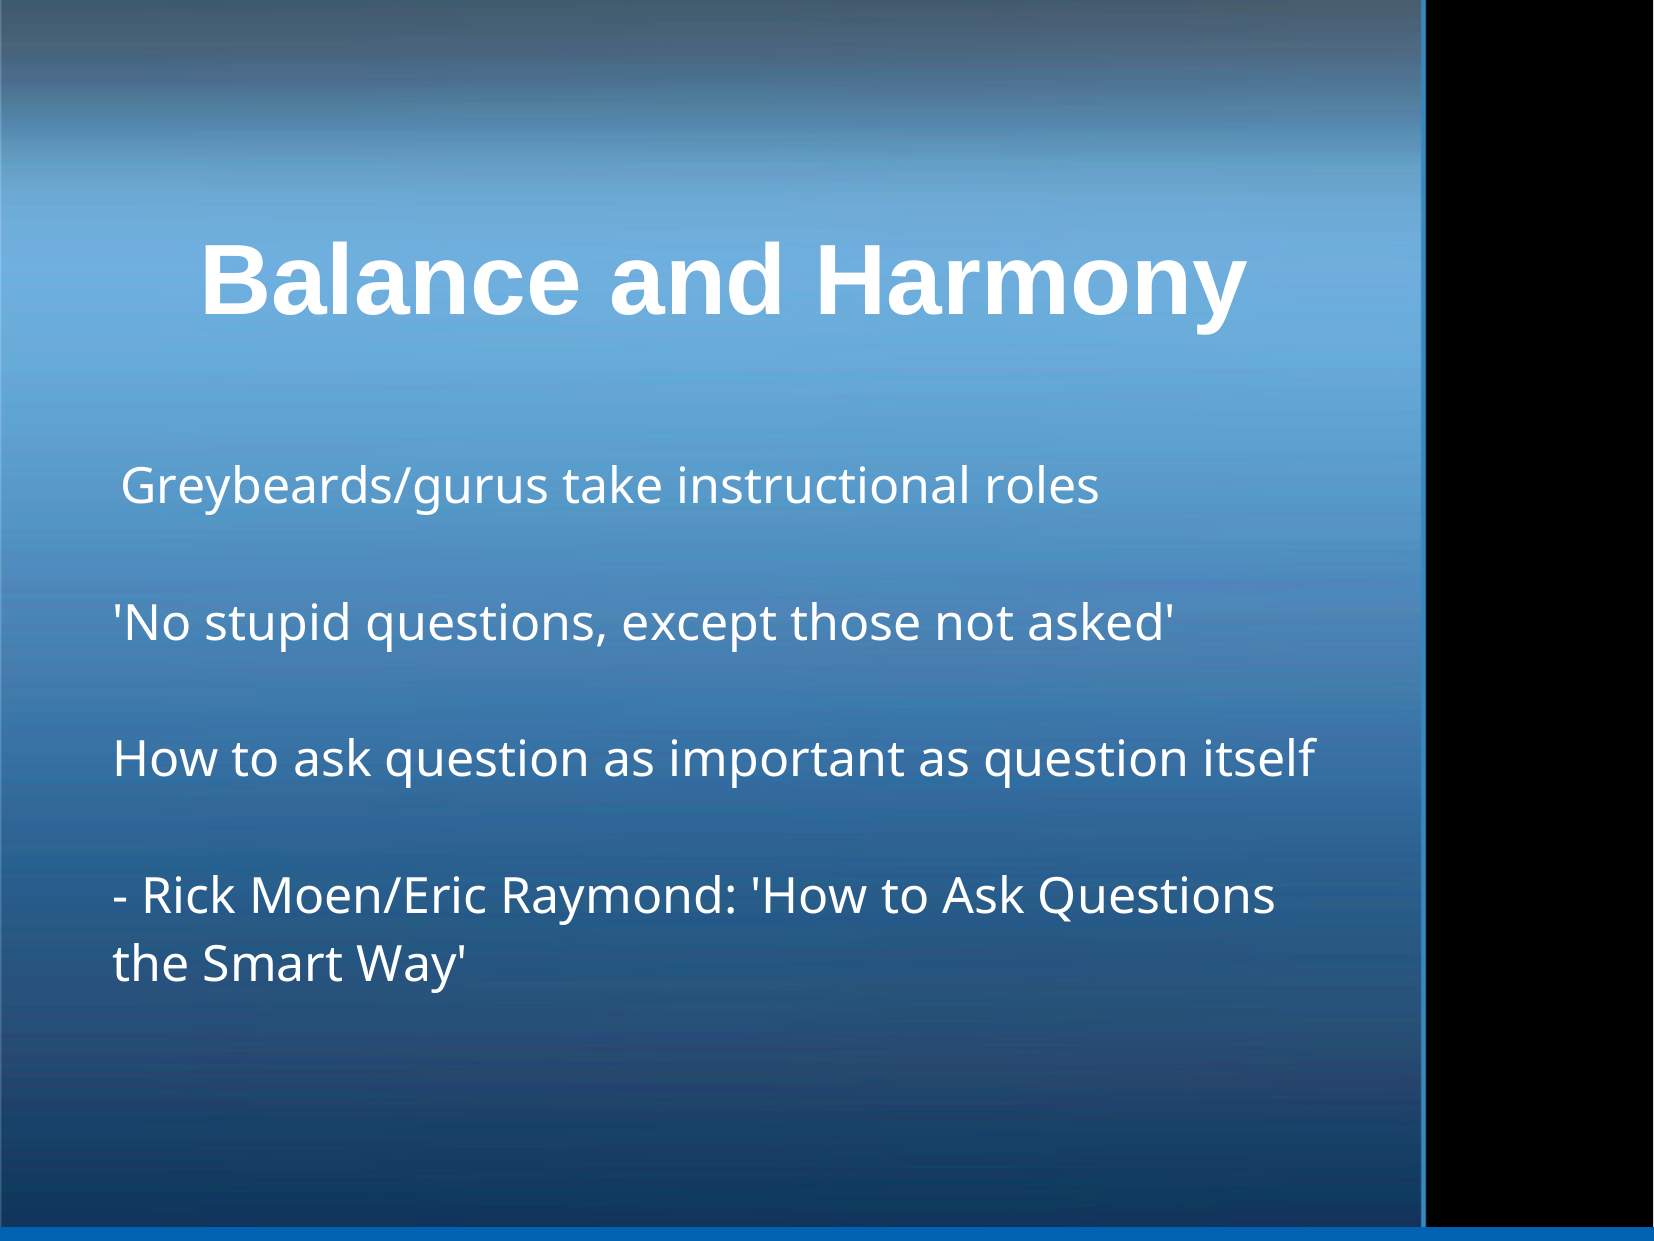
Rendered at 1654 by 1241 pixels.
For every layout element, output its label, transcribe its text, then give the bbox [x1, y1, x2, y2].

title Balance and Harmony [0, 176, 1448, 384]
title Greybeards/gurus take instructional roles 'No stupid questions, except those not asked' How to ask question as important as question itself - Rick Moen/Eric Raymond: 'How to Ask Questions the Smart Way' [112, 461, 1351, 986]
picture [0, 0, 1654, 1227]
